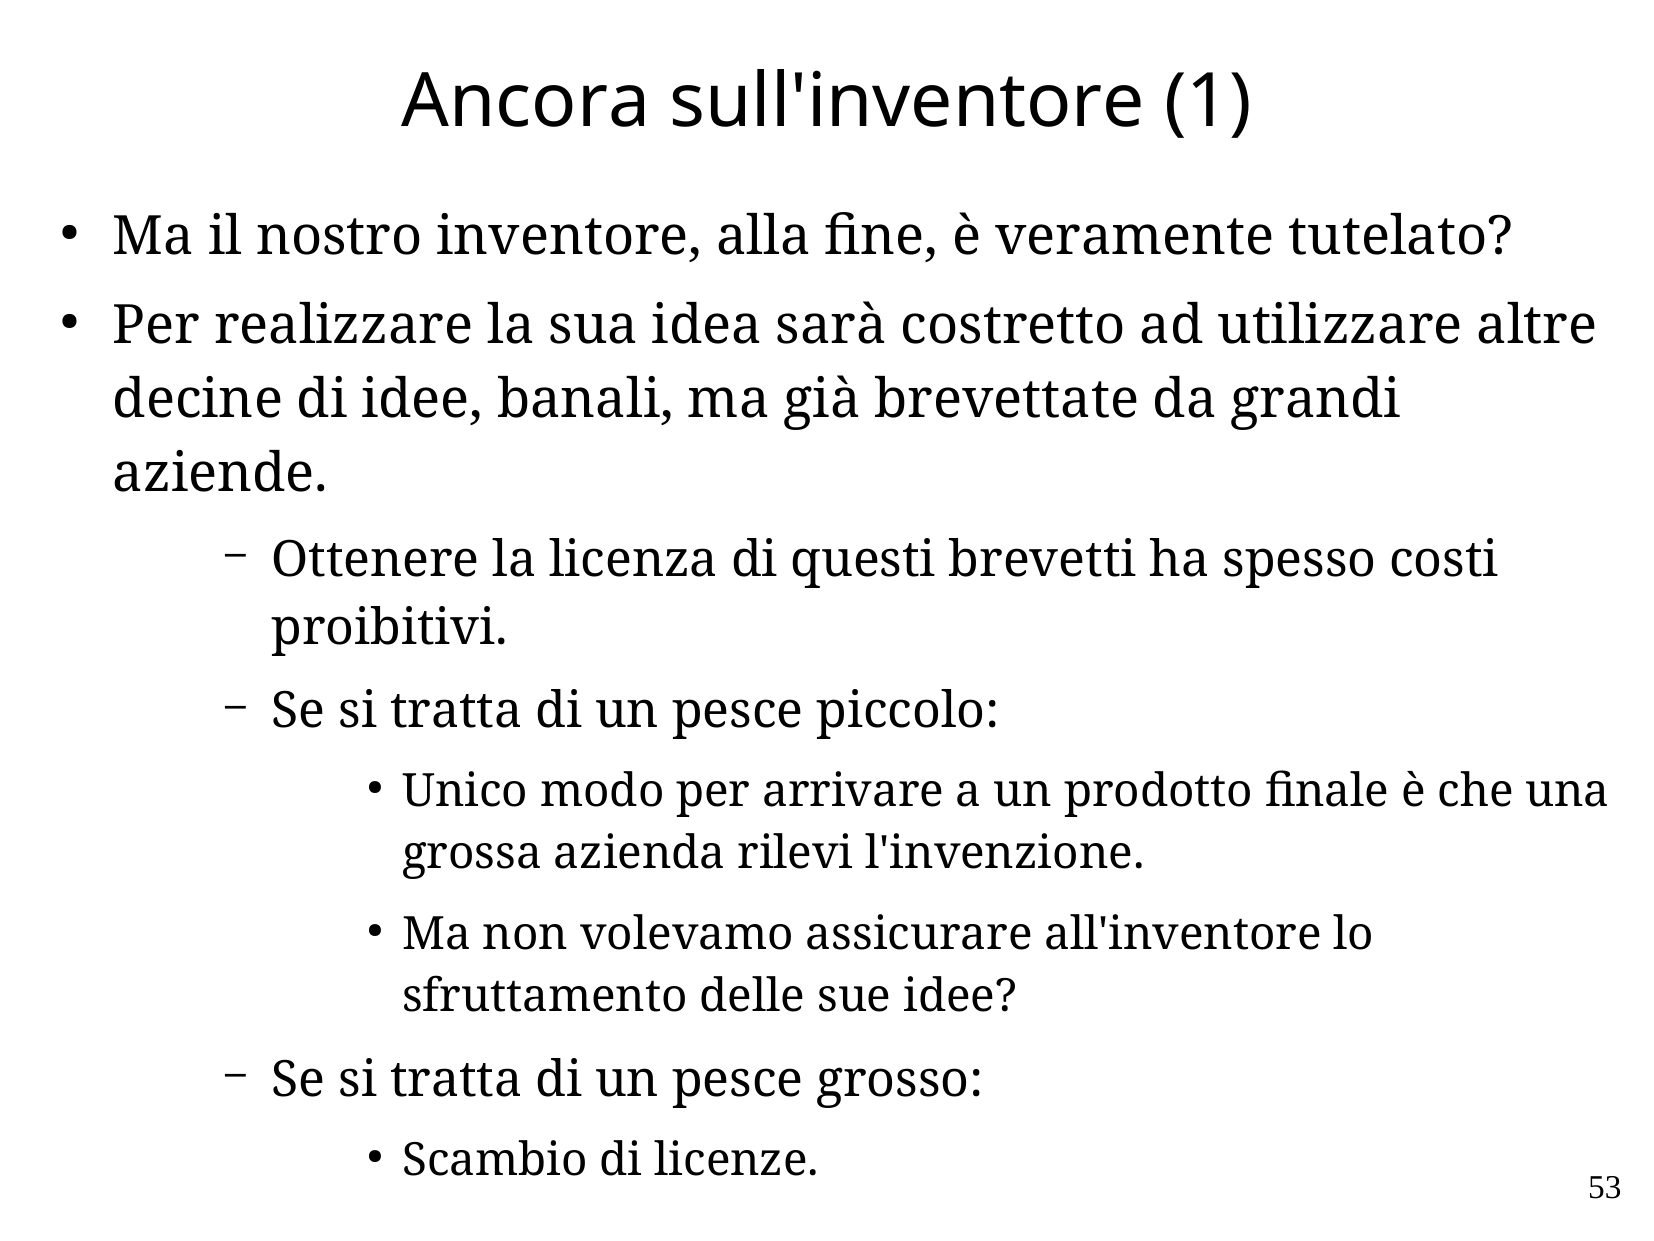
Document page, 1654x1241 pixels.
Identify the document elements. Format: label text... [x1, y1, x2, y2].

list Ma il nostro inventore, alla fine, è veramente tutelato? Per realizzare la sua idea sarà costretto ad utilizzare altre decine di idee, banali, ma già brevettate da grandi aziende. Ottenere la licenza di questi brevetti ha spesso costi proibitivi. Se si tratta di un pesce piccolo: Unico modo per arrivare a un prodotto finale è che una grossa azienda rilevi l'invenzione. Ma non volevamo assicurare all'inventore lo sfruttamento delle sue idee? Se si tratta di un pesce grosso: Scambio di licenze. [42, 196, 1612, 1187]
title Ancora sull'inventore (1) [37, 30, 1617, 166]
